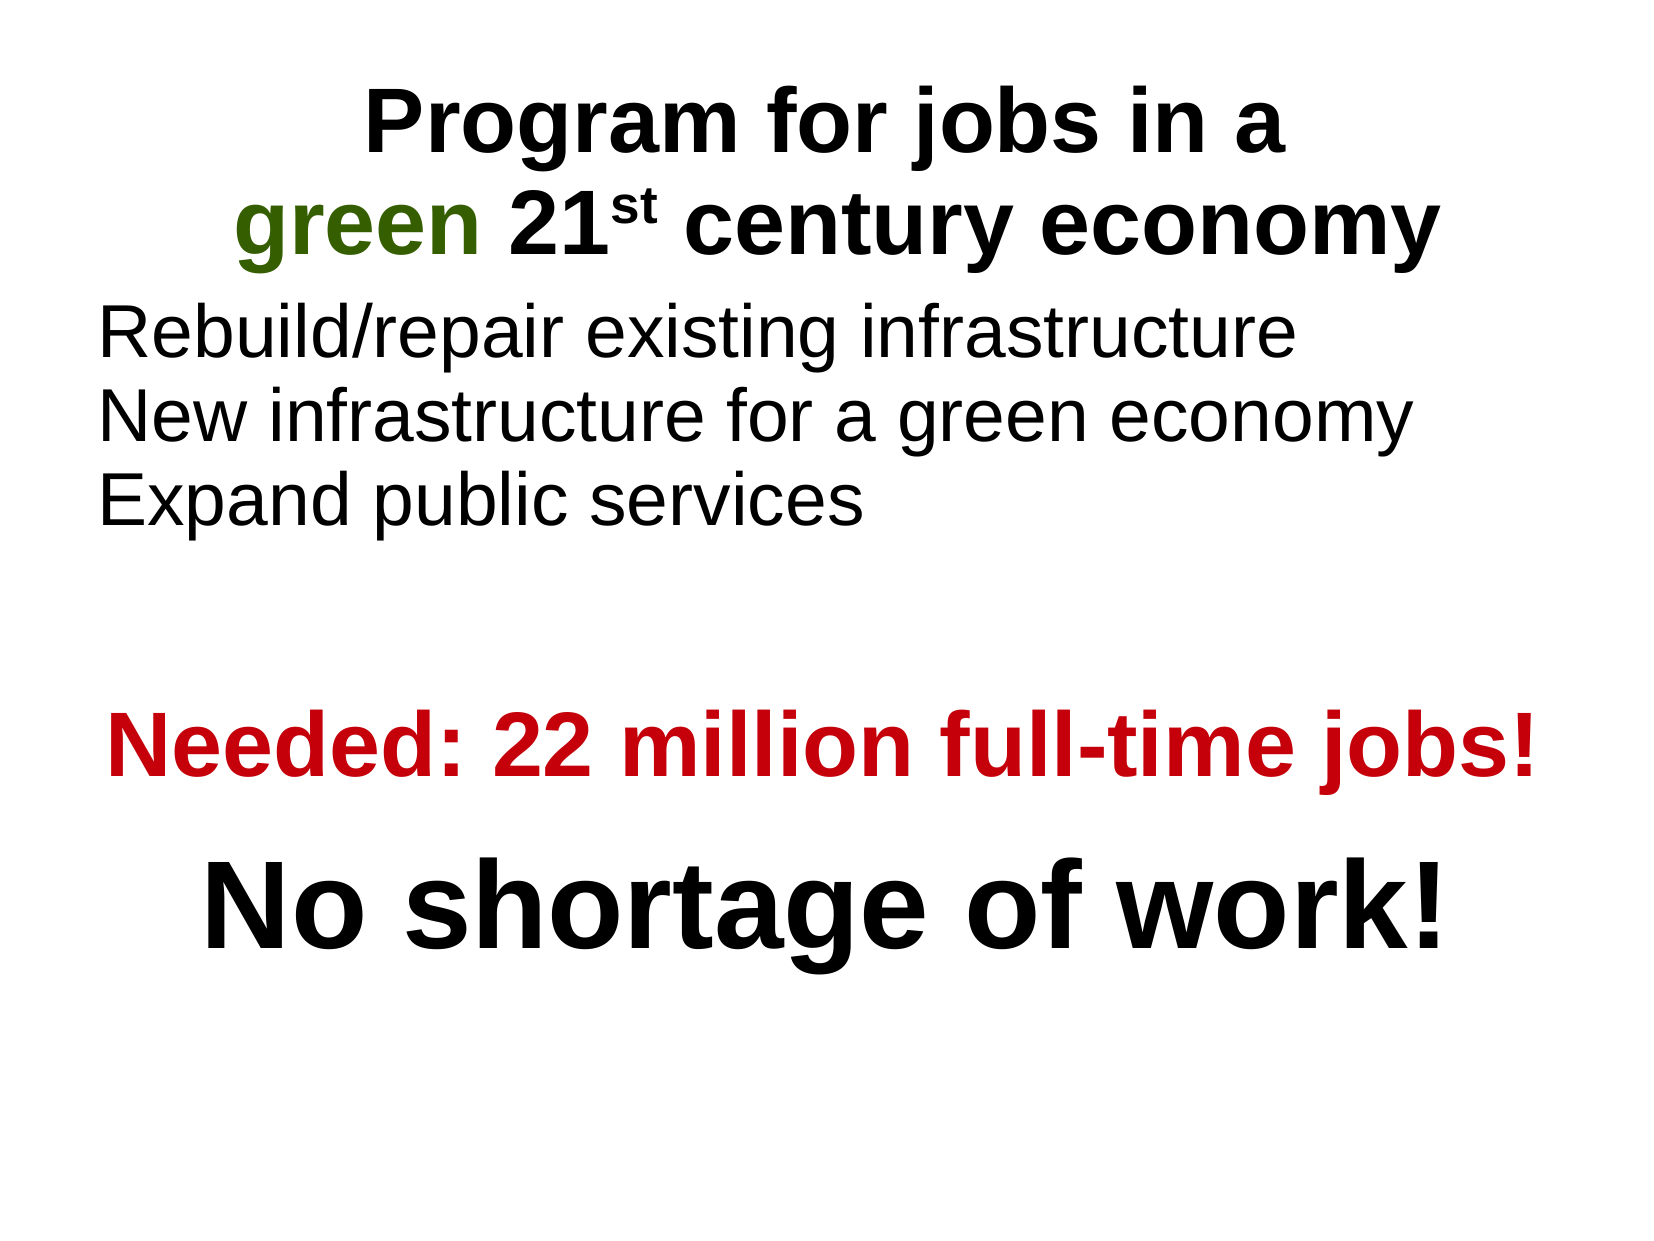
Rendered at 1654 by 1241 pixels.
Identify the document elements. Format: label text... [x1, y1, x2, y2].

text_box No shortage of work! [102, 827, 1550, 983]
text_box Program for jobs in a green 21st century economy Rebuild/repair existing infrastructure New infrastructure for a green economy Expand public services [52, 61, 1624, 593]
text_box Needed: 22 million full-time jobs! [37, 685, 1611, 804]
